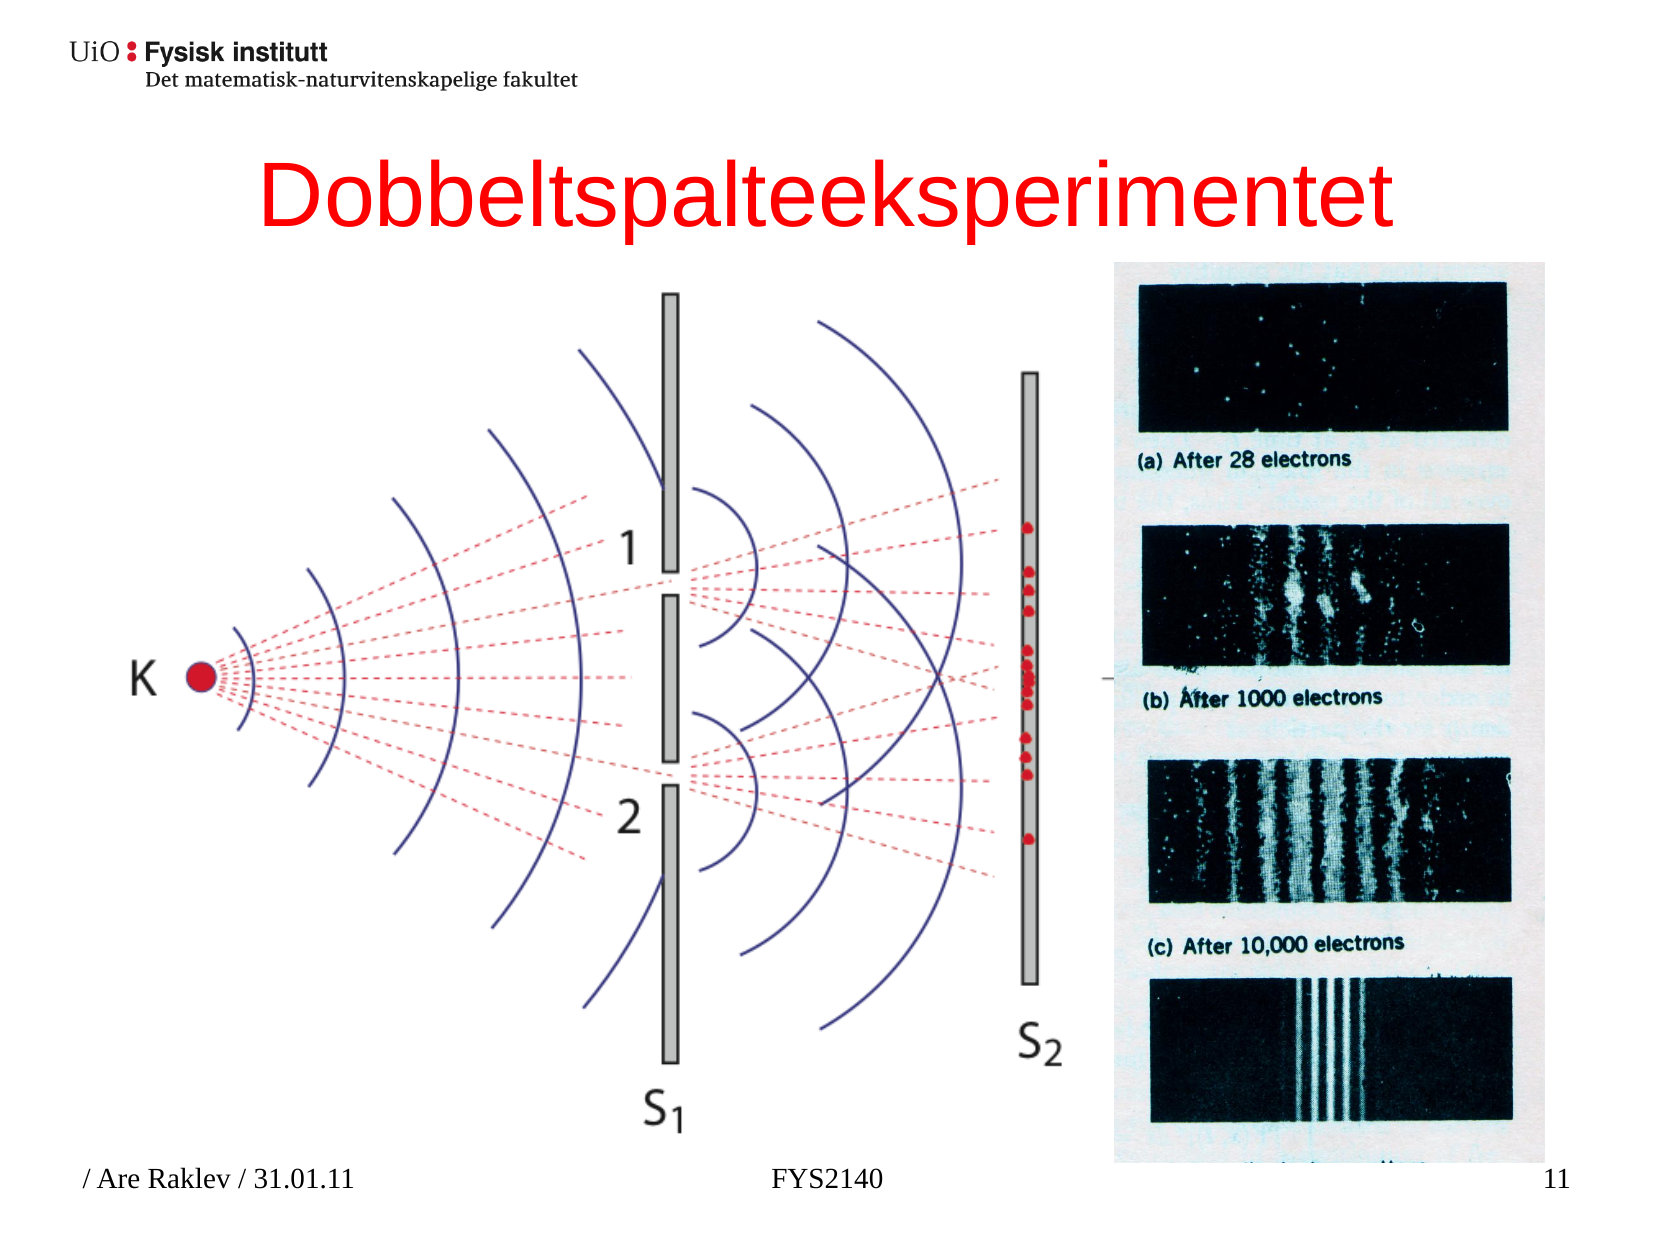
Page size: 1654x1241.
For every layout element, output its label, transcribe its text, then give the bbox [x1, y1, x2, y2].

picture [116, 250, 1562, 1163]
picture [68, 37, 581, 93]
title Dobbeltspalteeksperimentet [82, 90, 1571, 298]
